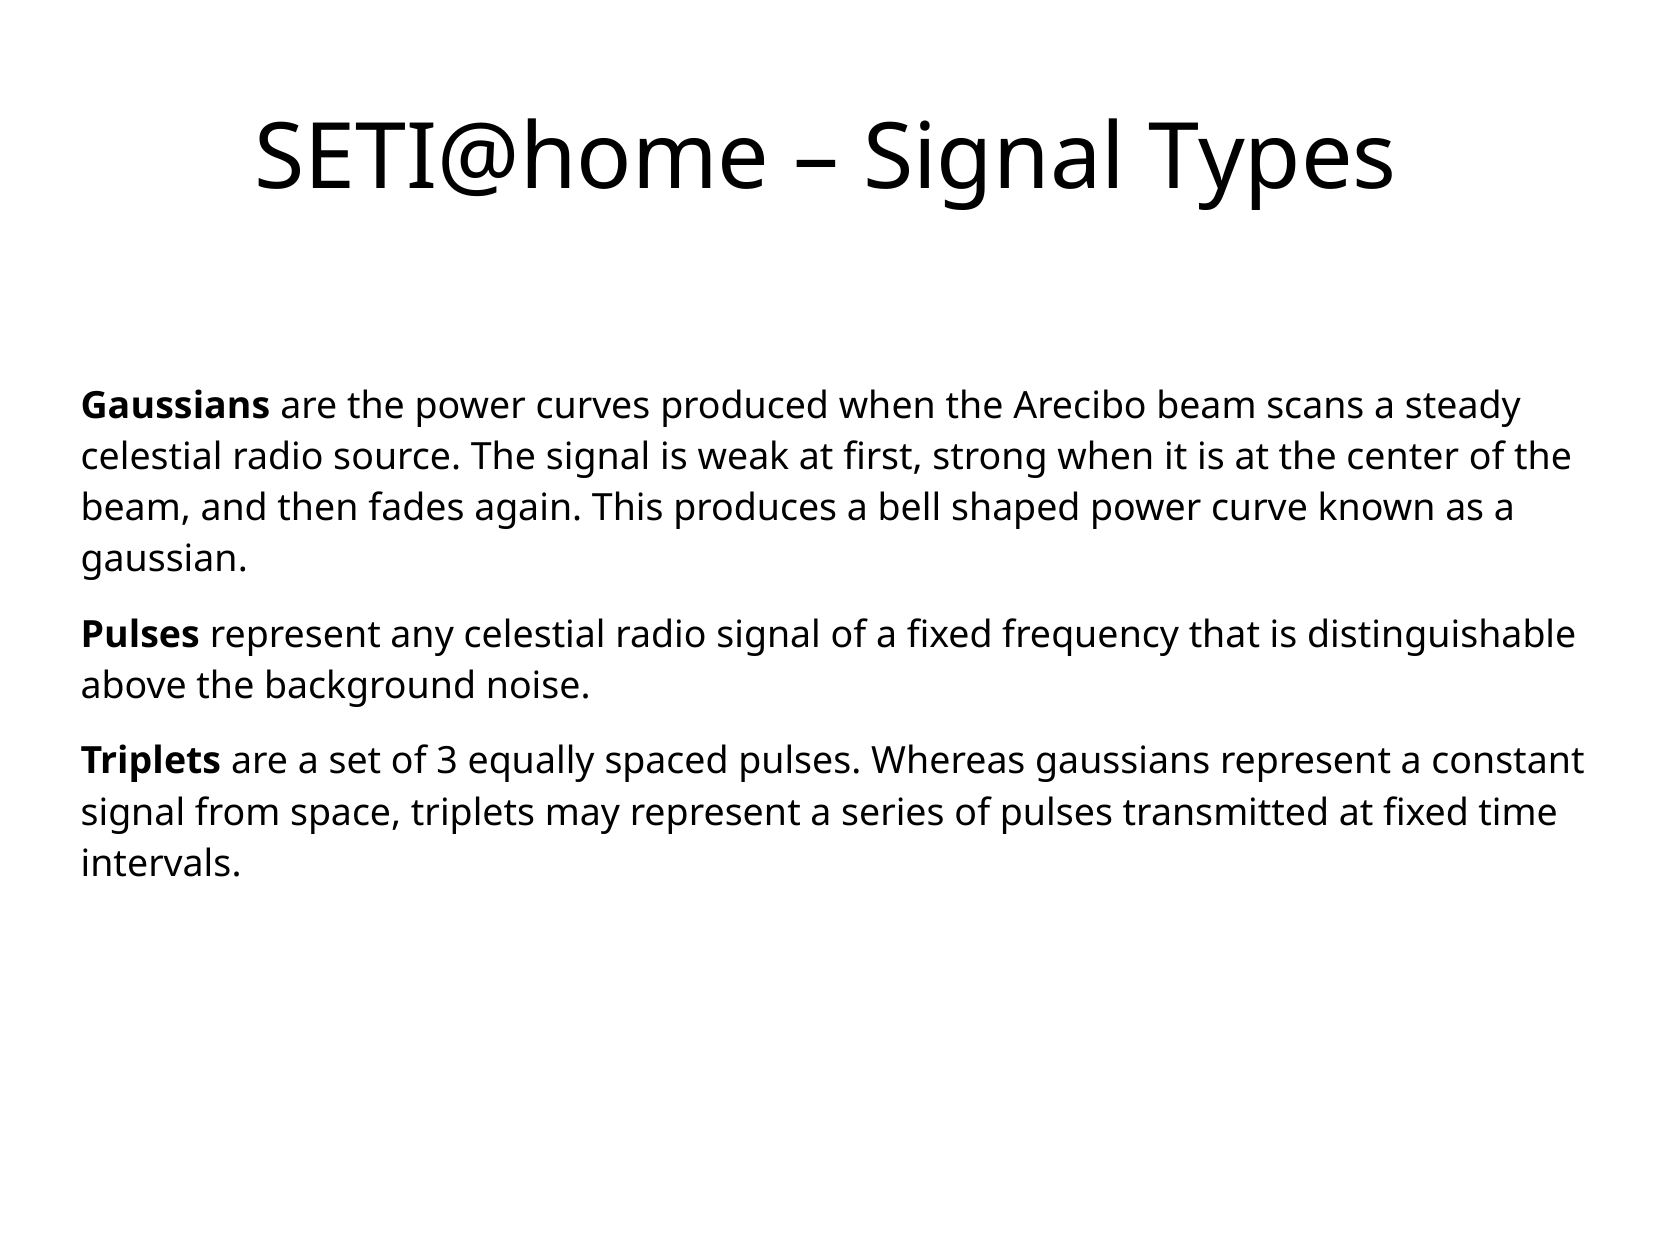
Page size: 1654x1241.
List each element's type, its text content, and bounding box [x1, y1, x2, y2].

text_box Gaussians are the power curves produced when the Arecibo beam scans a steady celestial radio source. The signal is weak at first, strong when it is at the center of the beam, and then fades again. This produces a bell shaped power curve known as a gaussian. Pulses represent any celestial radio signal of a fixed frequency that is distinguishable above the background noise. Triplets are a set of 3 equally spaced pulses. Whereas gaussians represent a constant signal from space, triplets may represent a series of pulses transmitted at fixed time intervals. [65, 370, 1613, 1051]
title SETI@home – Signal Types [82, 56, 1571, 250]
